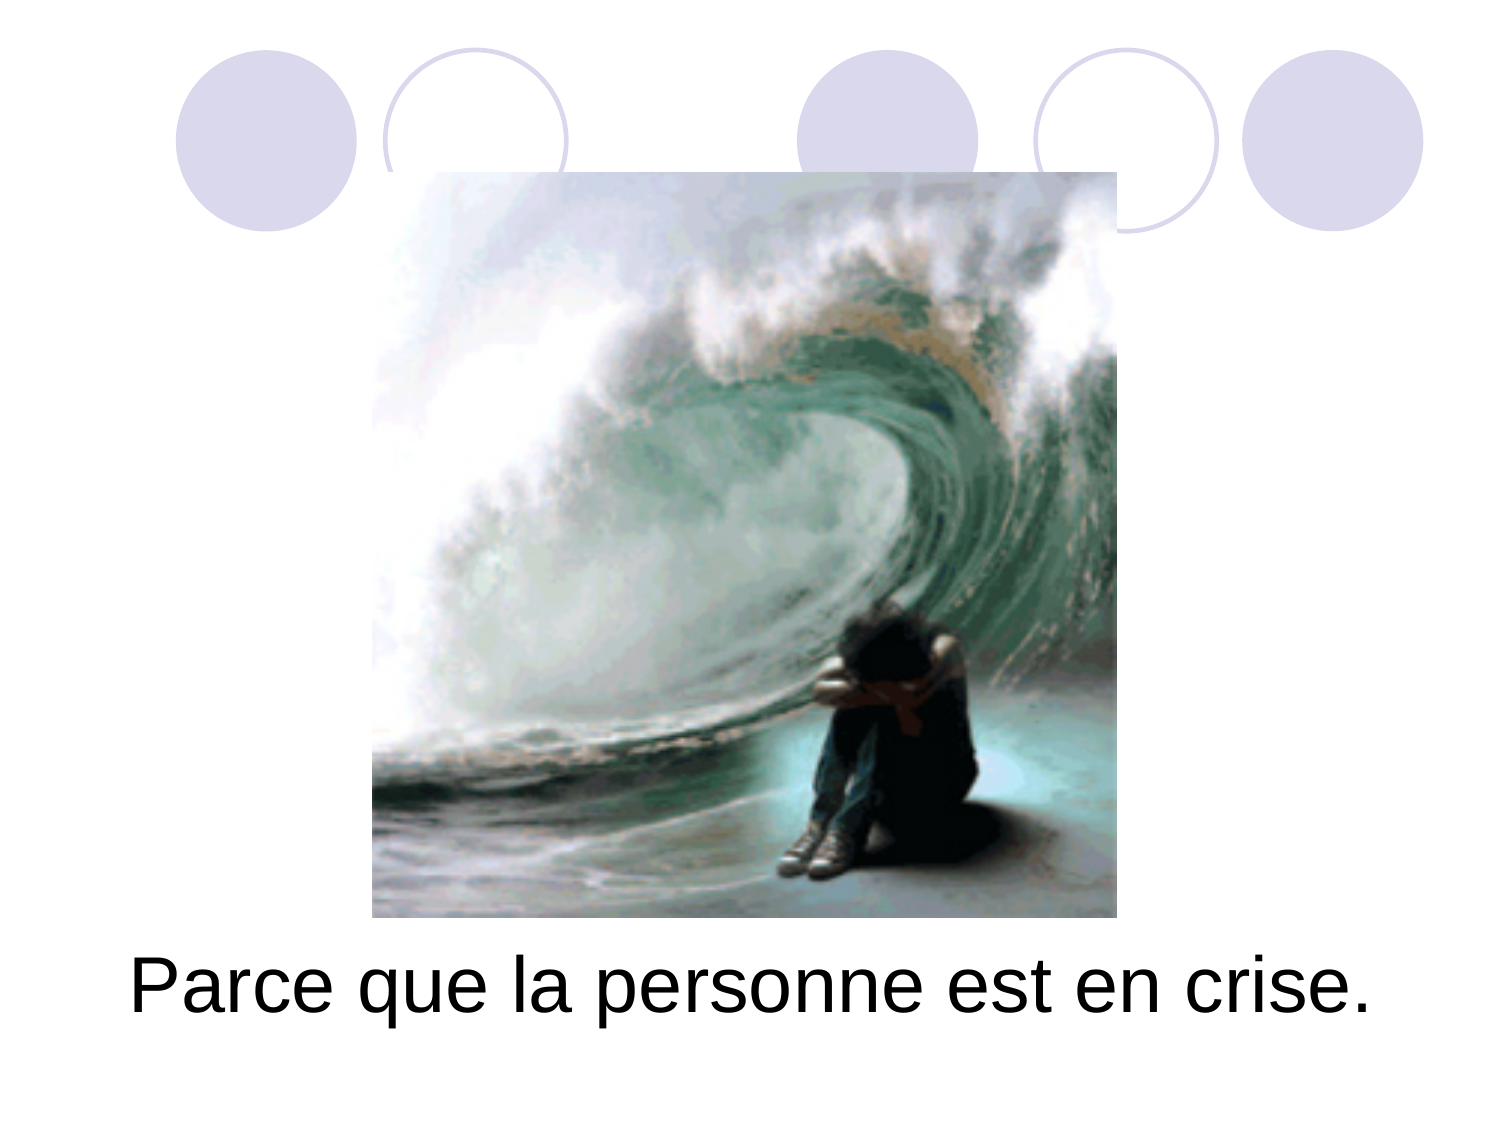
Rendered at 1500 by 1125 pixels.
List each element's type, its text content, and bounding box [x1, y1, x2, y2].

title Parce que la personne est en crise. [76, 893, 1427, 1069]
picture [372, 172, 1117, 918]
